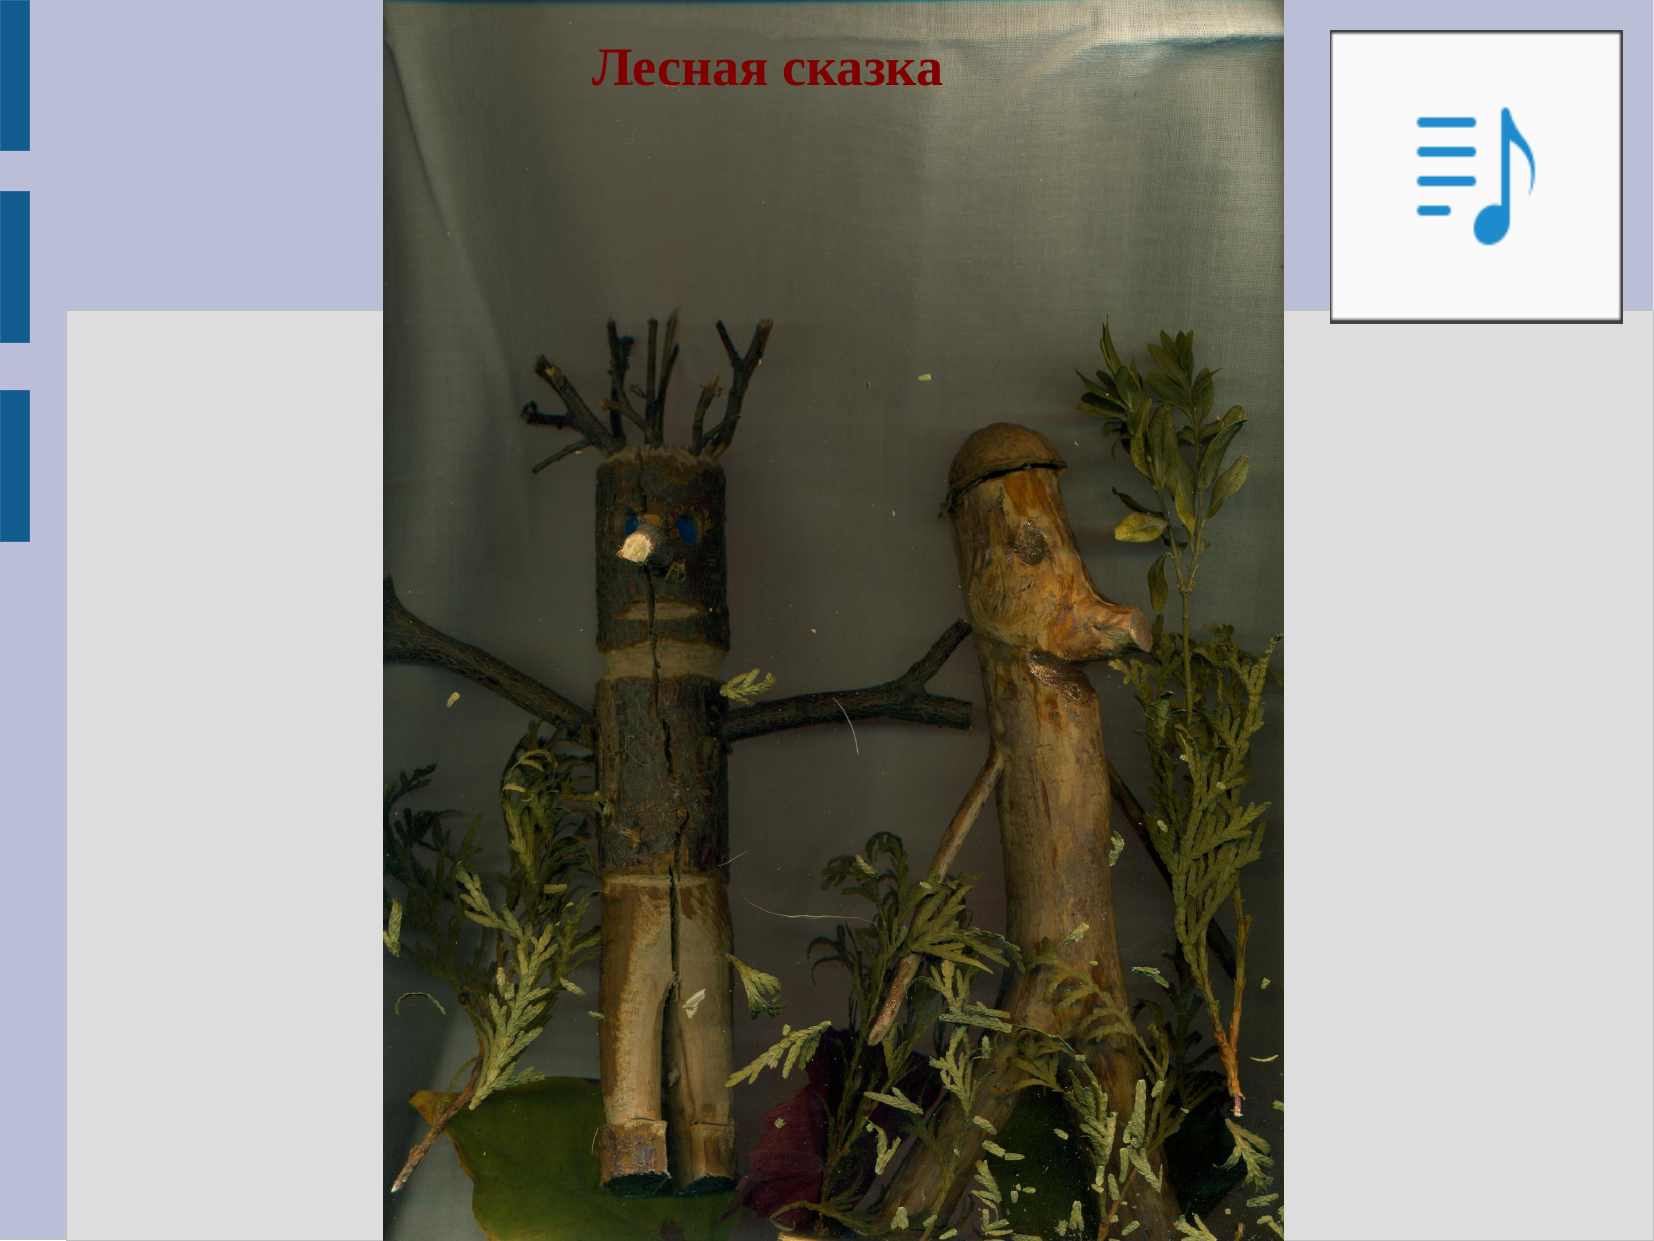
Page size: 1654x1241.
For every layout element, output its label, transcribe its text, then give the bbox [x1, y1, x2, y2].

text_box [1328, 29, 1625, 325]
text_box Лесная сказка [577, 29, 958, 178]
picture [383, 0, 1284, 1241]
